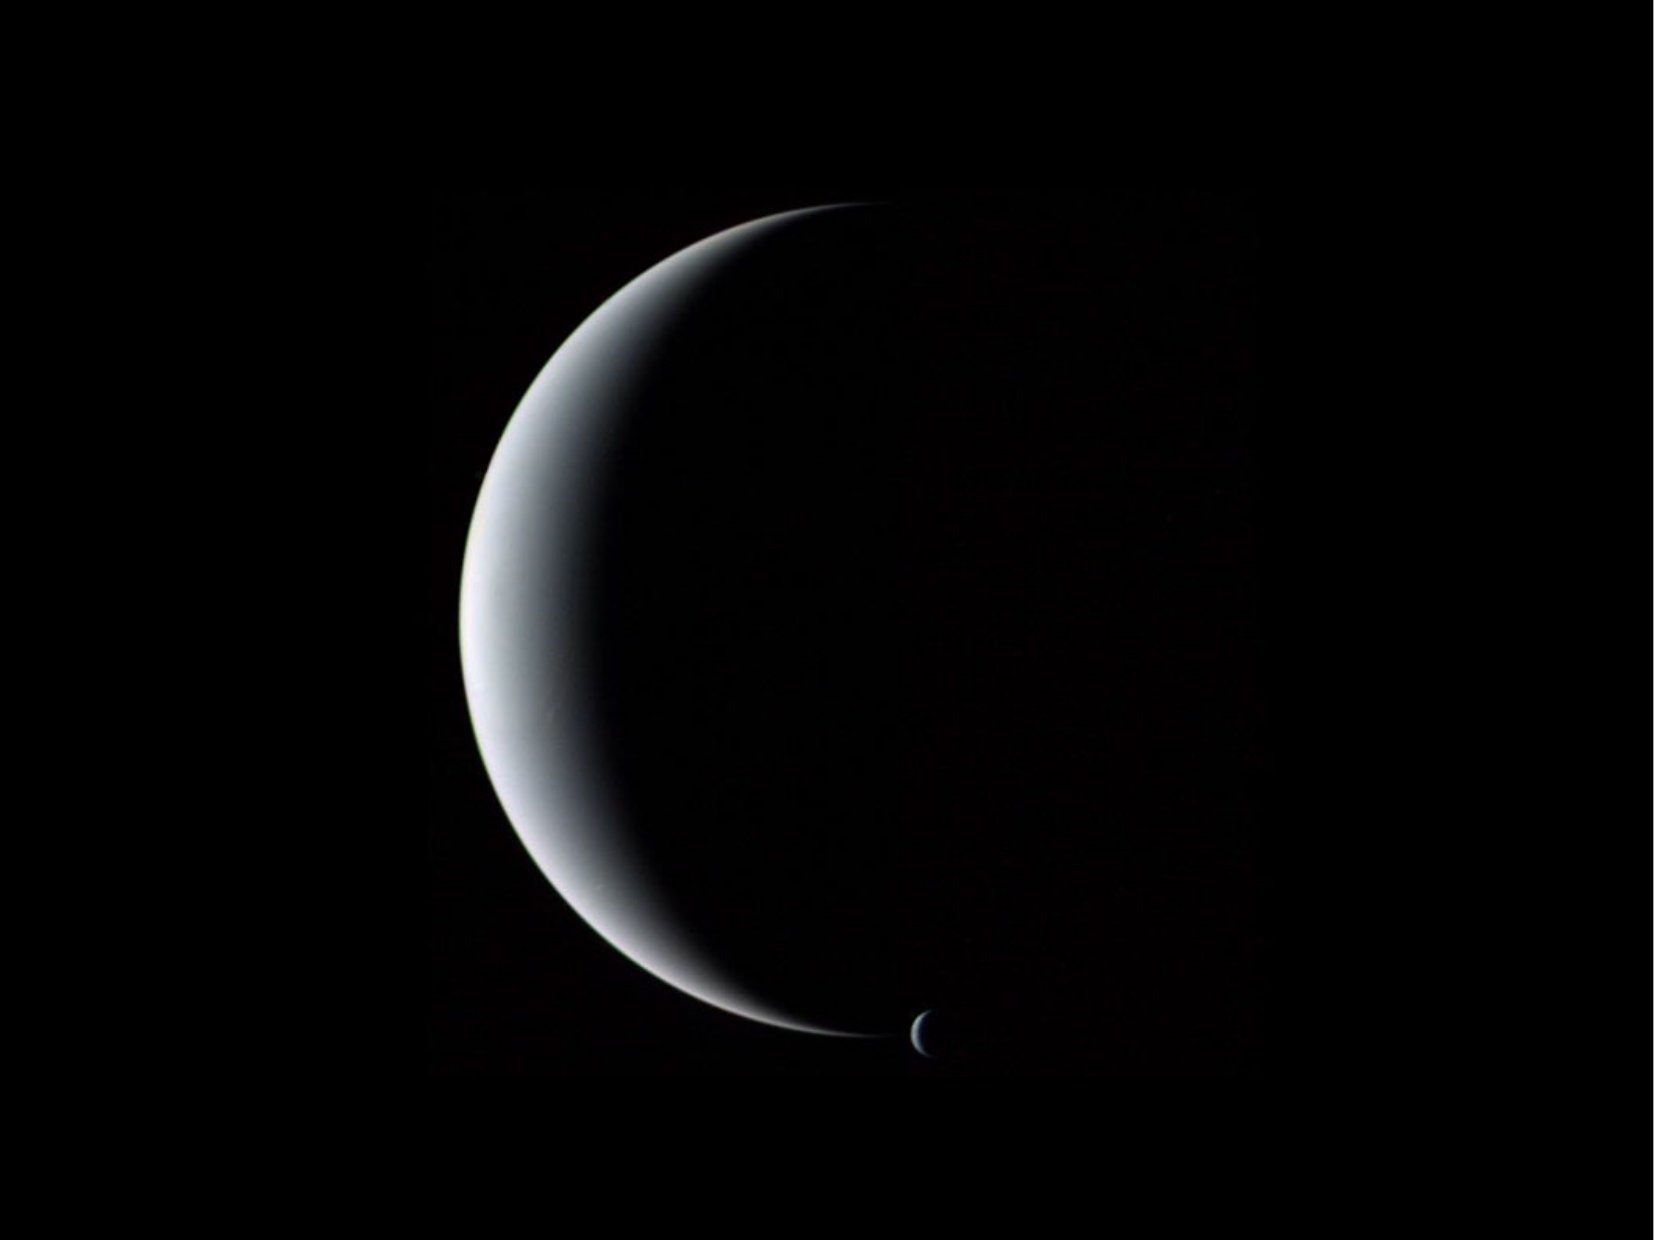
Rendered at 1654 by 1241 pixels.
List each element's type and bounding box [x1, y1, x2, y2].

picture [375, 187, 1313, 1077]
